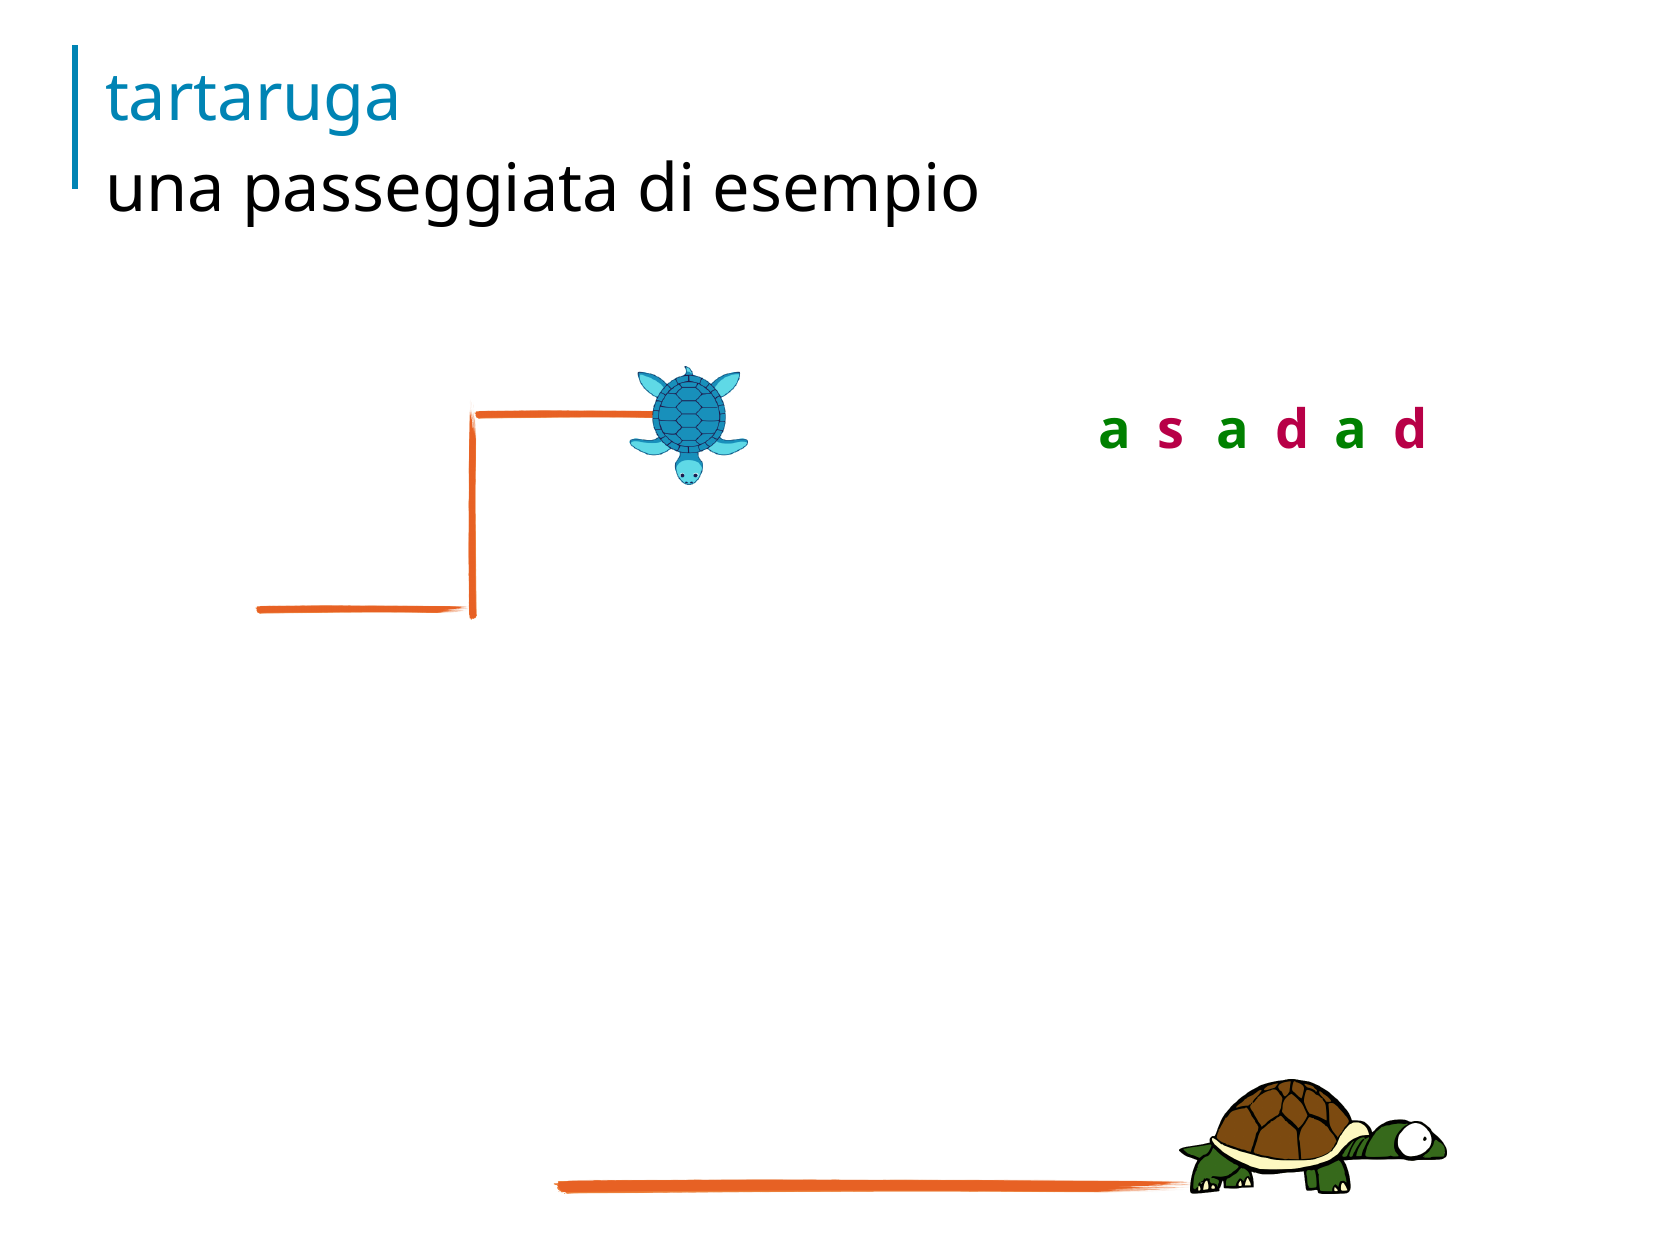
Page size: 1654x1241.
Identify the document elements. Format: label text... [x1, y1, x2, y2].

text_box a [1201, 383, 1260, 472]
text_box a [1319, 383, 1378, 472]
text_box d [1260, 383, 1319, 472]
text_box d [1378, 383, 1455, 472]
text_box s [1142, 383, 1201, 472]
picture [553, 1079, 1447, 1194]
text_box a [1083, 383, 1142, 472]
picture [255, 366, 748, 620]
title tartaruga una passeggiata di esempio [105, 49, 1571, 200]
